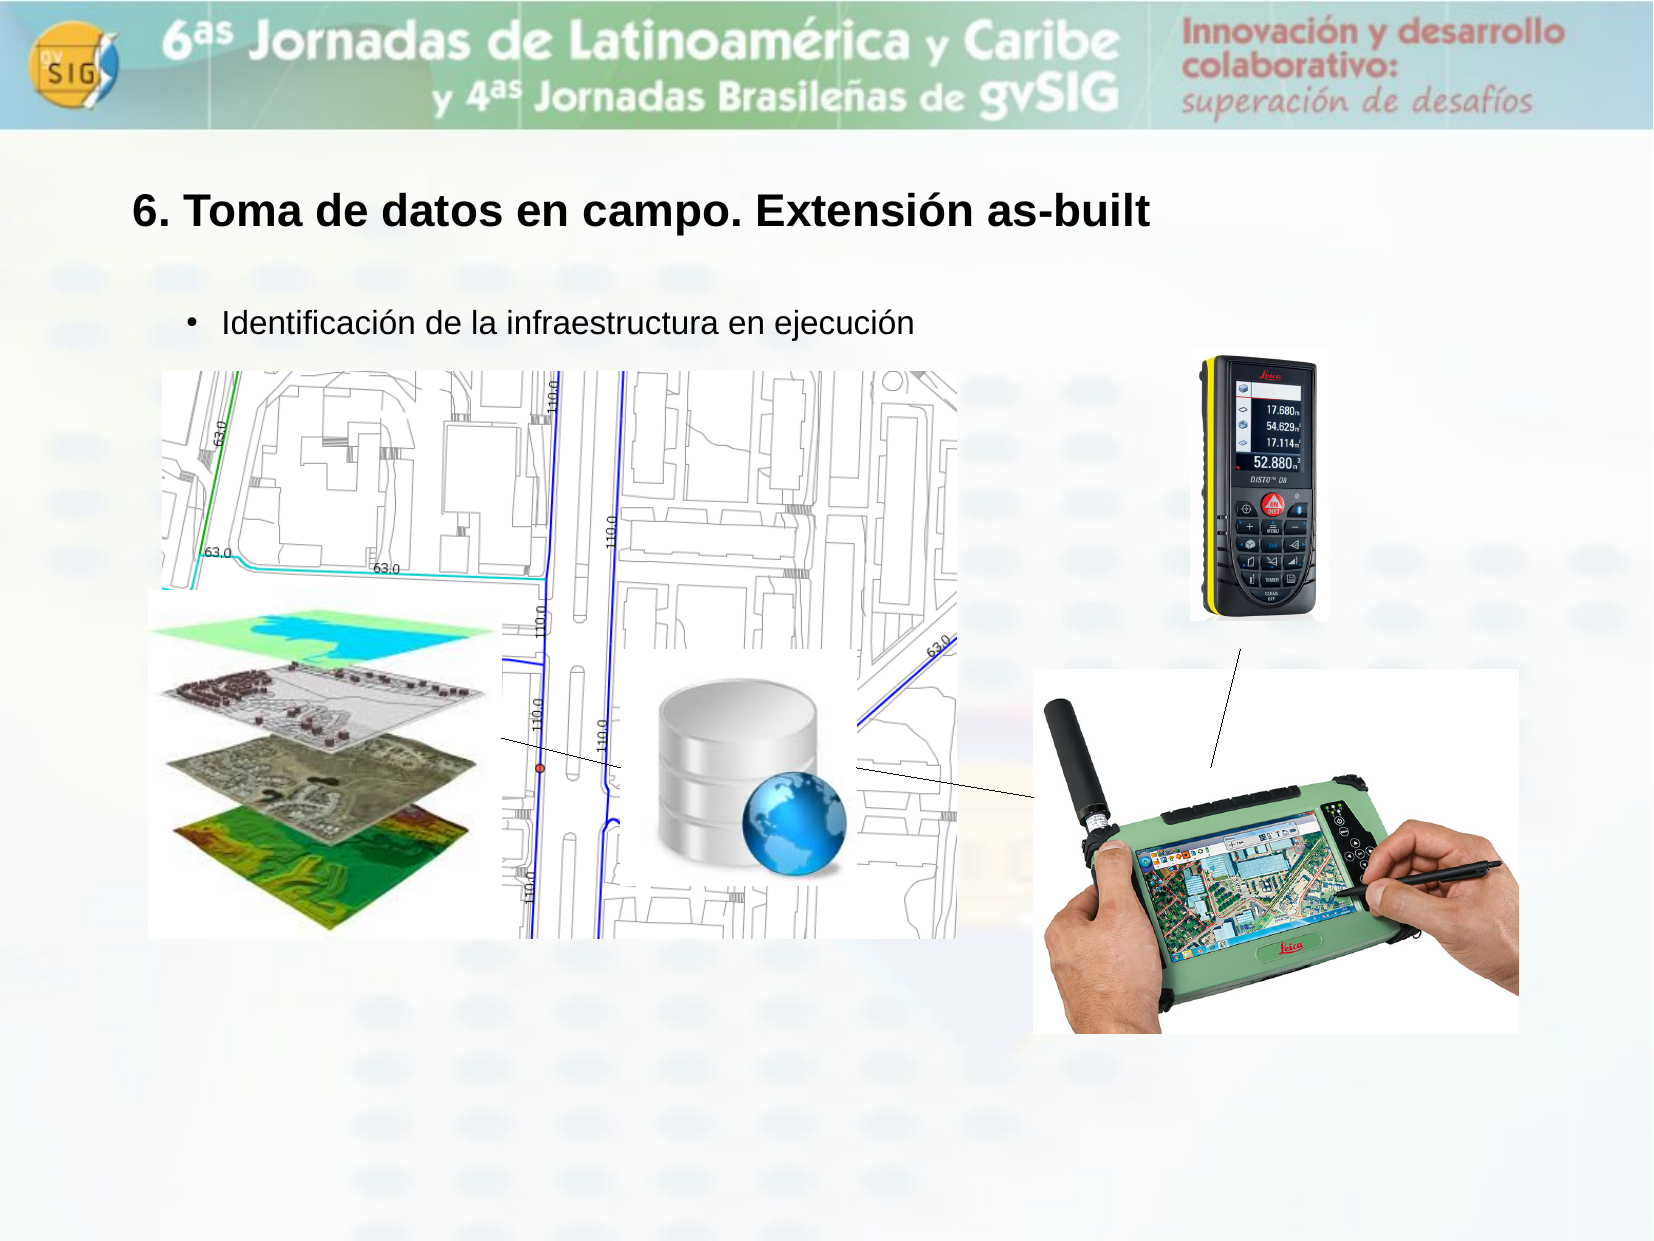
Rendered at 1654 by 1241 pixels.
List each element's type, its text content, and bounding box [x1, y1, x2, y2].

picture [0, 0, 1653, 1241]
text_box Identificación de la infraestructura en ejecución [135, 259, 1465, 470]
text_box 6. Toma de datos en campo. Extensión as-built [118, 177, 1300, 244]
